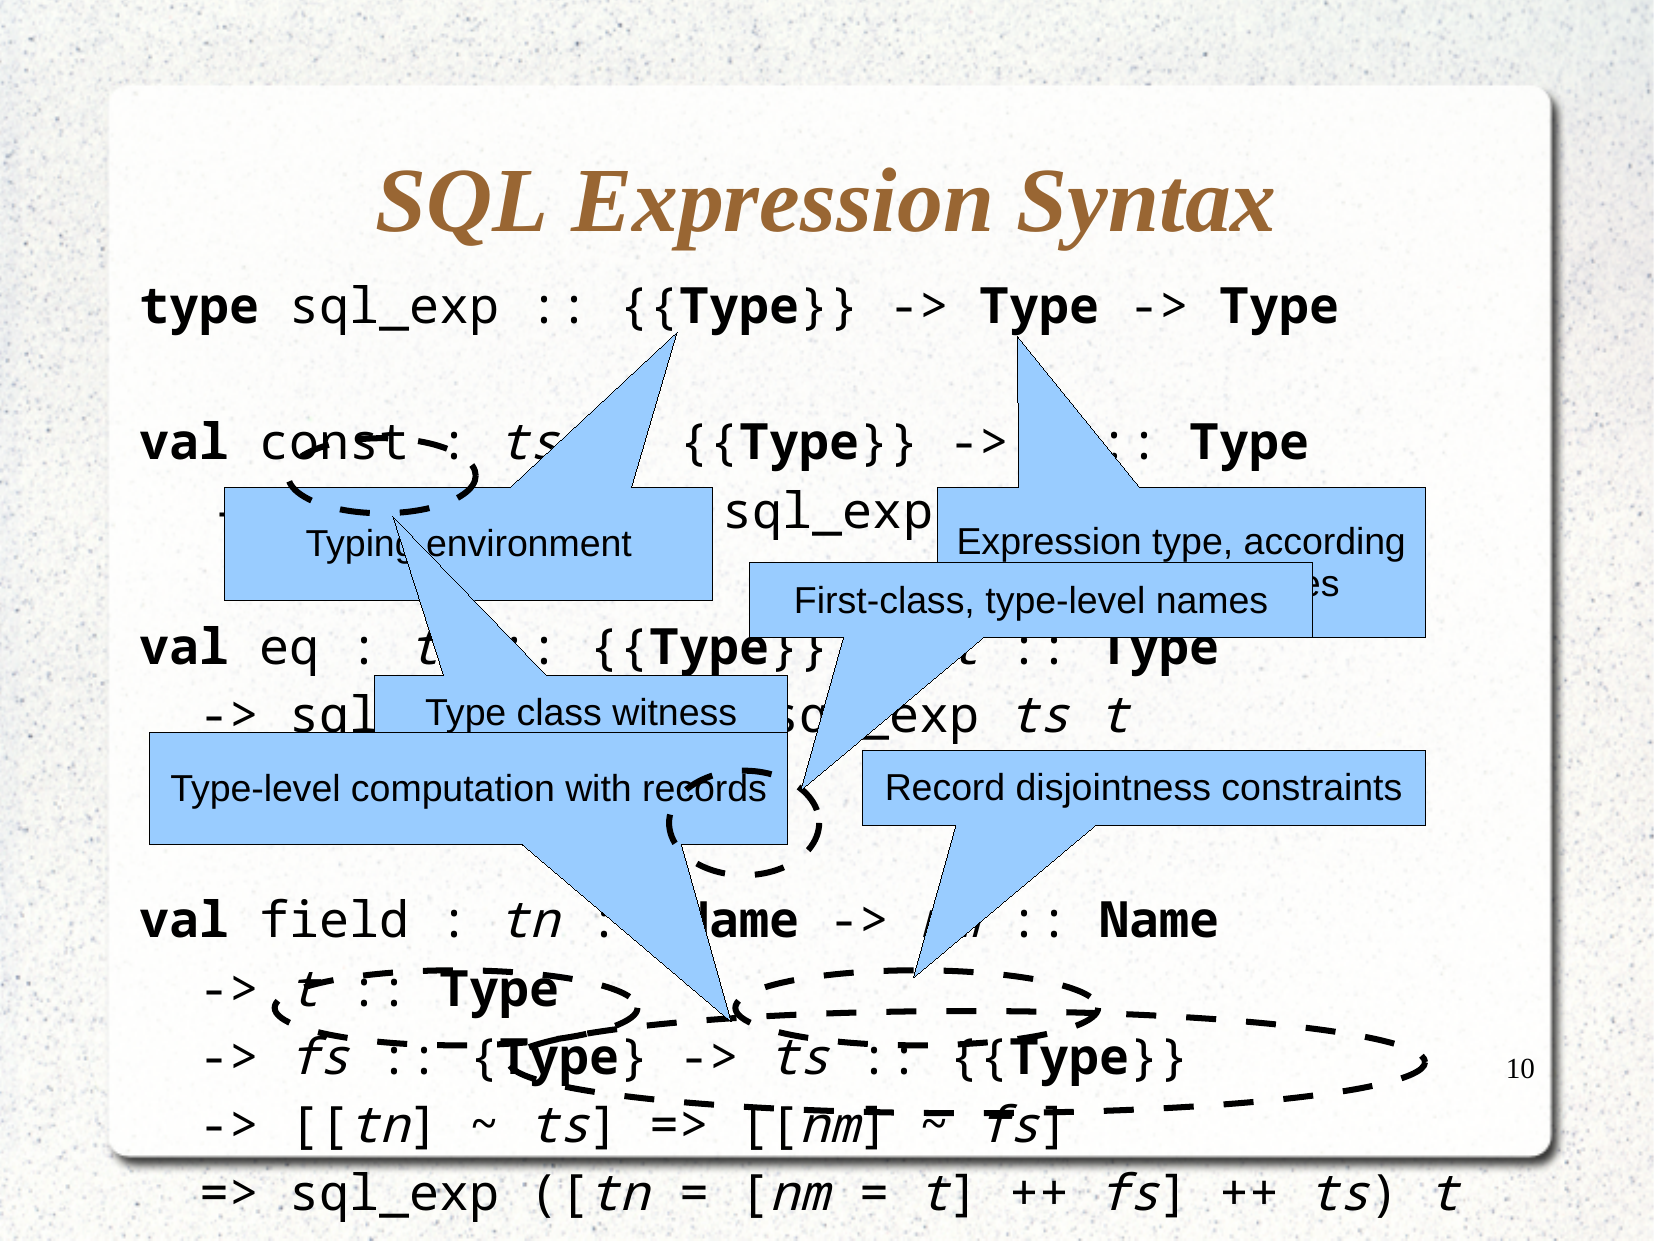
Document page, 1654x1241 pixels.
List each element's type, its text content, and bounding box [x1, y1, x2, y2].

text_box Record disjointness constraints [862, 750, 1426, 978]
text_box First-class, type-level names [749, 562, 1313, 791]
title SQL Expression Syntax [118, 104, 1536, 297]
text_box Type-level computation with records [149, 732, 788, 1022]
text_box type sql_exp :: {{Type}} -> Type -> Type val const : ts :: {{Type}} -> t :: Type -> sql t -> t -> sql_exp ts t val eq : ts :: {{Type}} -> t :: Type -> sql_exp ts t -> sql_exp ts t -> sql_exp ts bool val field : tn :: Name -> nm :: Name -> t :: Type -> fs :: {Type} -> ts :: {{Type}} -> [[tn] ~ ts] => [[nm] ~ fs] => sql_exp ([tn = [nm = t] ++ fs] ++ ts) t [124, 262, 1501, 1098]
text_box Typing environment [224, 332, 713, 601]
picture [0, 0, 1654, 1241]
text_box Expression type, according to SQL typing rules [937, 336, 1426, 638]
text_box Type class witness [374, 516, 788, 732]
